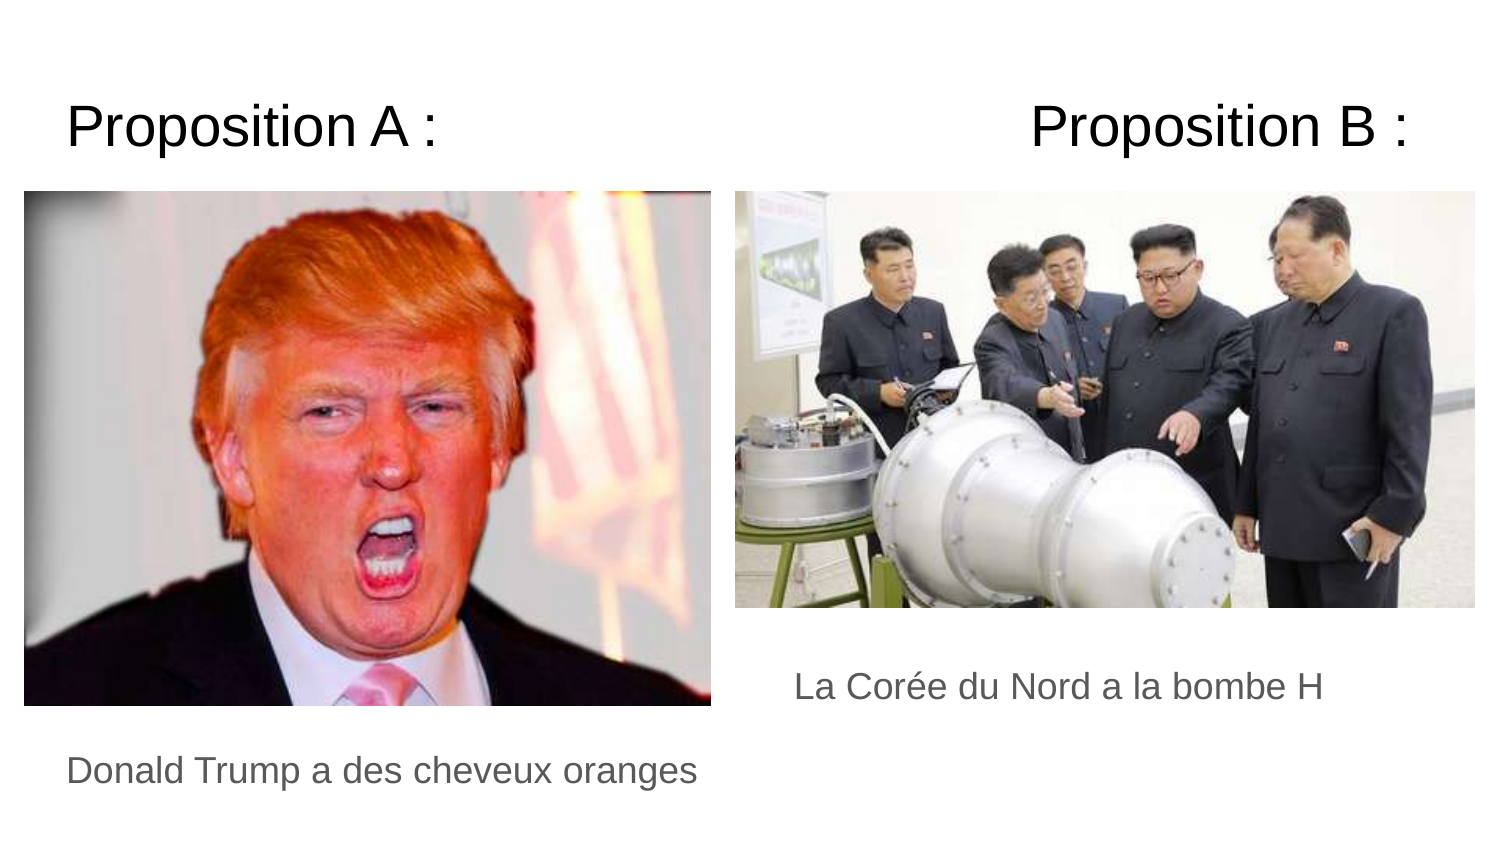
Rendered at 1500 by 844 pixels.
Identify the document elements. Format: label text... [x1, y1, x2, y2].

list Donald Trump a des cheveux oranges [51, 730, 748, 815]
title Proposition B : [1015, 72, 1500, 167]
title Proposition A : [51, 72, 536, 167]
list La Corée du Nord a la bombe H [779, 647, 1475, 731]
picture [24, 191, 711, 706]
picture [735, 191, 1475, 609]
